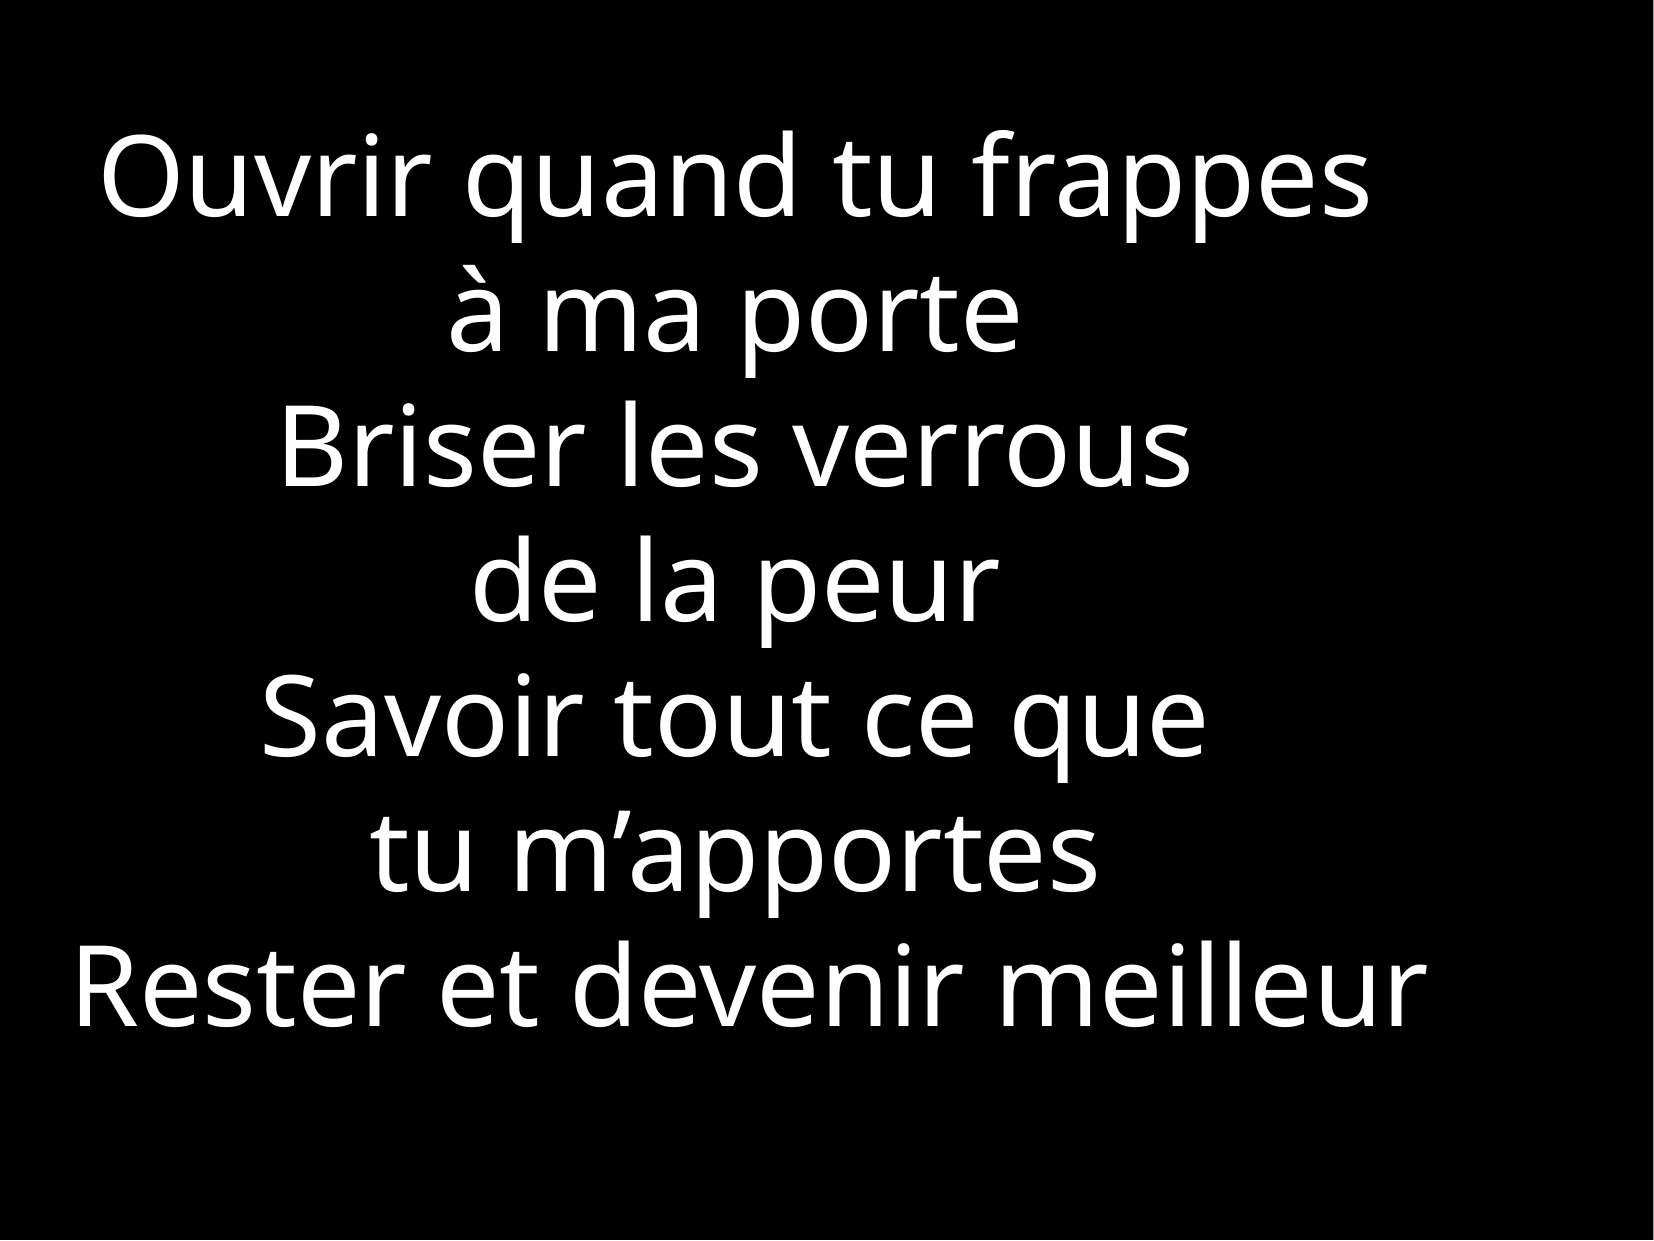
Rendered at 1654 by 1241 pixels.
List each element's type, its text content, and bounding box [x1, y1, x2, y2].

text_box Ouvrir quand tu frappes à ma porte Briser les verrous de la peur Savoir tout ce que tu m’apportes Rester et devenir meilleur [0, 314, 1501, 839]
